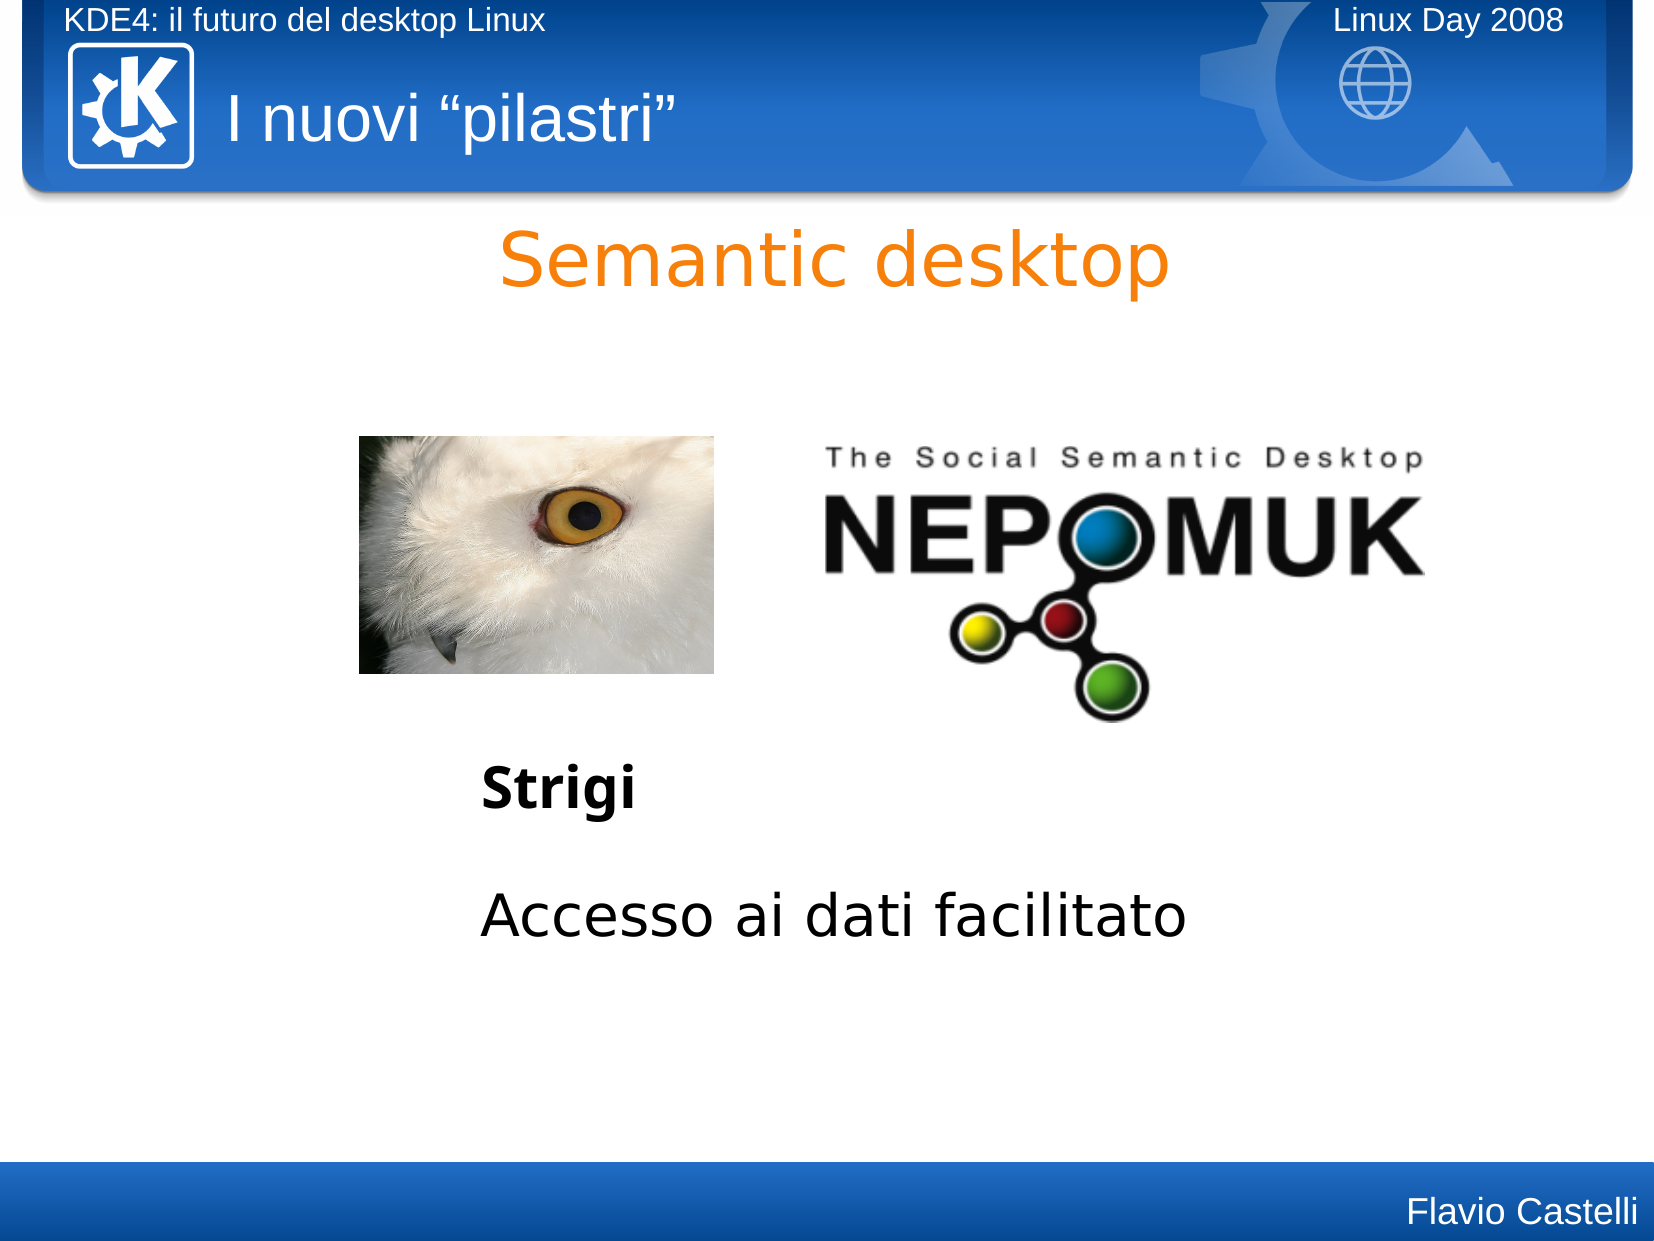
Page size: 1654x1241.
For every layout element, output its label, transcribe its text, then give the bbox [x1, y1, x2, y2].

picture [359, 436, 714, 674]
text_box Accesso ai dati facilitato [420, 841, 1234, 924]
text_box Strigi [408, 699, 665, 796]
title I nuovi “pilastri” [225, 49, 1571, 188]
picture [0, 0, 1652, 216]
list Semantic desktop [82, 230, 1571, 344]
picture [825, 446, 1425, 723]
